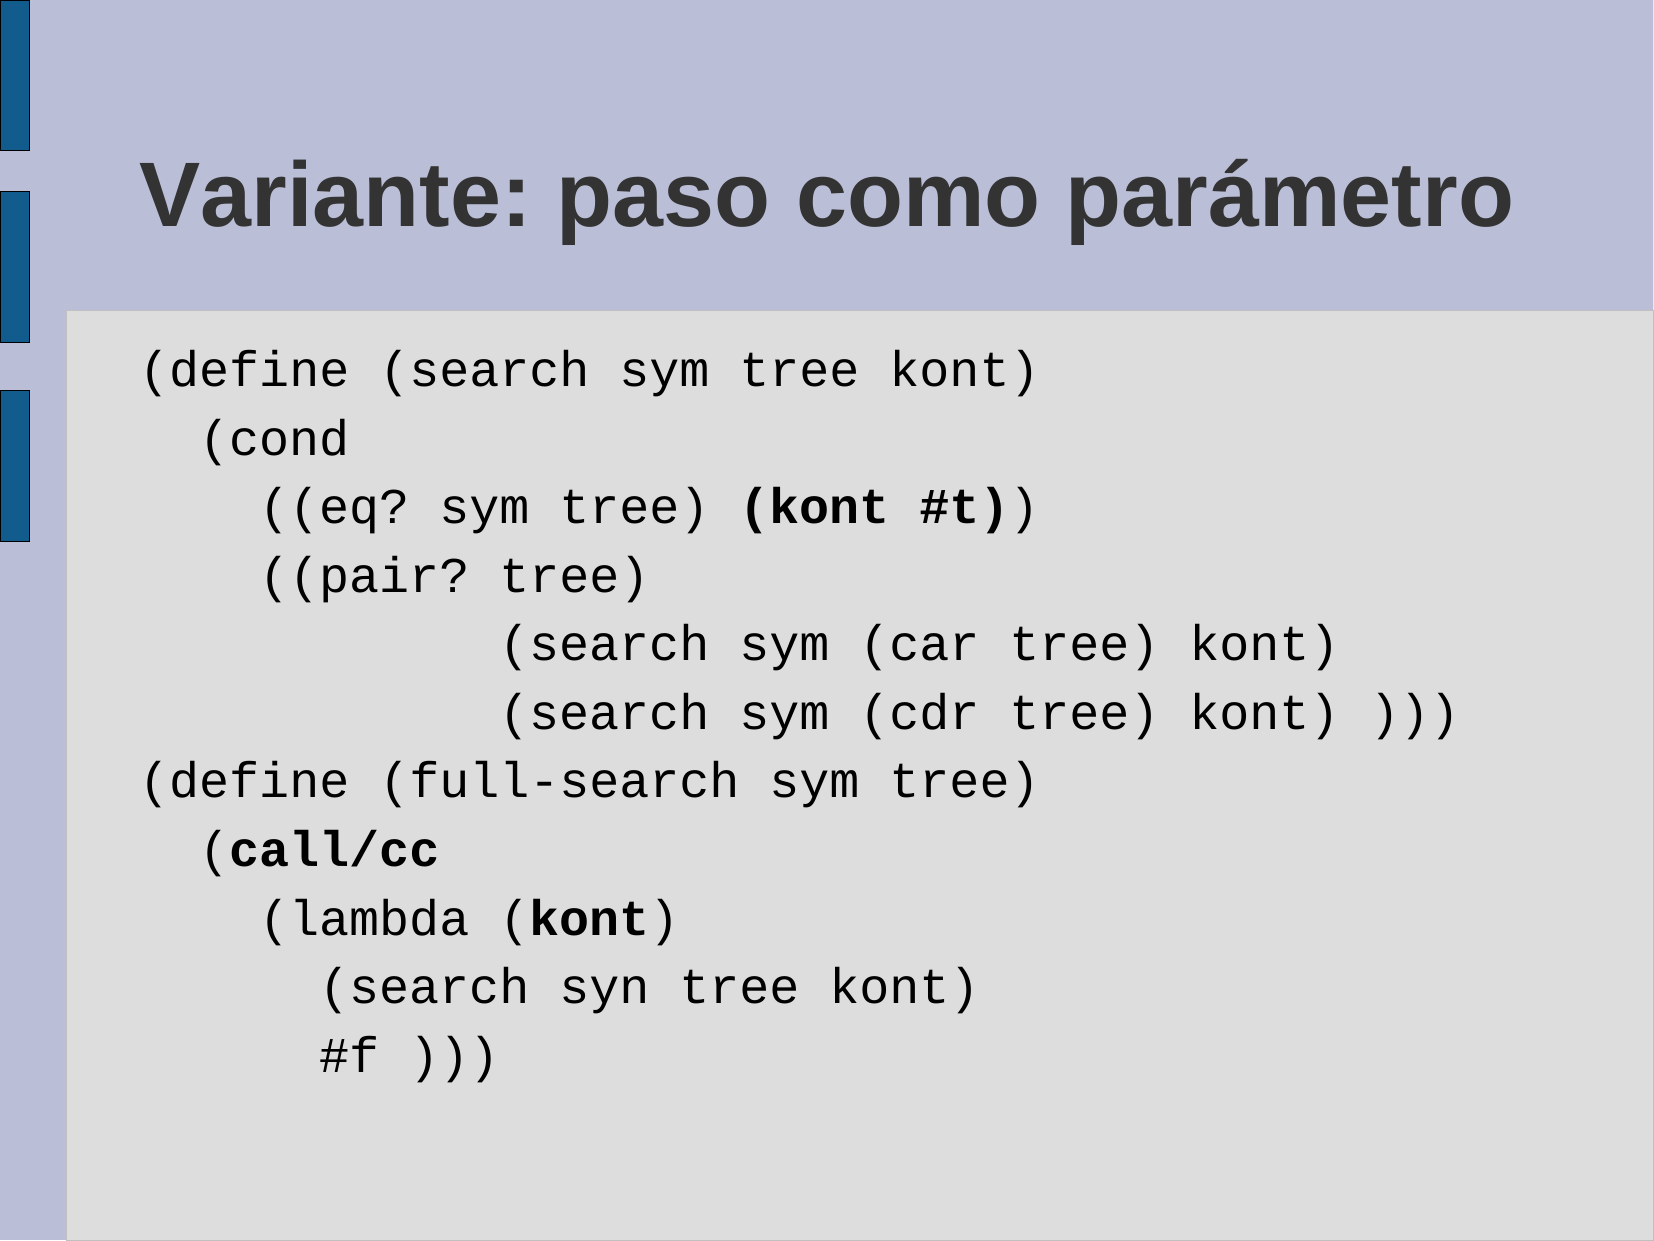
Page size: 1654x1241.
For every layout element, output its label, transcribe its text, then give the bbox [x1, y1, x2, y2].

title Variante: paso como parámetro [121, 98, 1534, 291]
list (define (search sym tree kont) (cond ((eq? sym tree) (kont #t)) ((pair? tree) (search sym (car tree) kont) (search sym (cdr tree) kont) ))) (define (full-search sym tree) (call/cc (lambda (kont) (search syn tree kont) #f ))) [121, 344, 1534, 1112]
